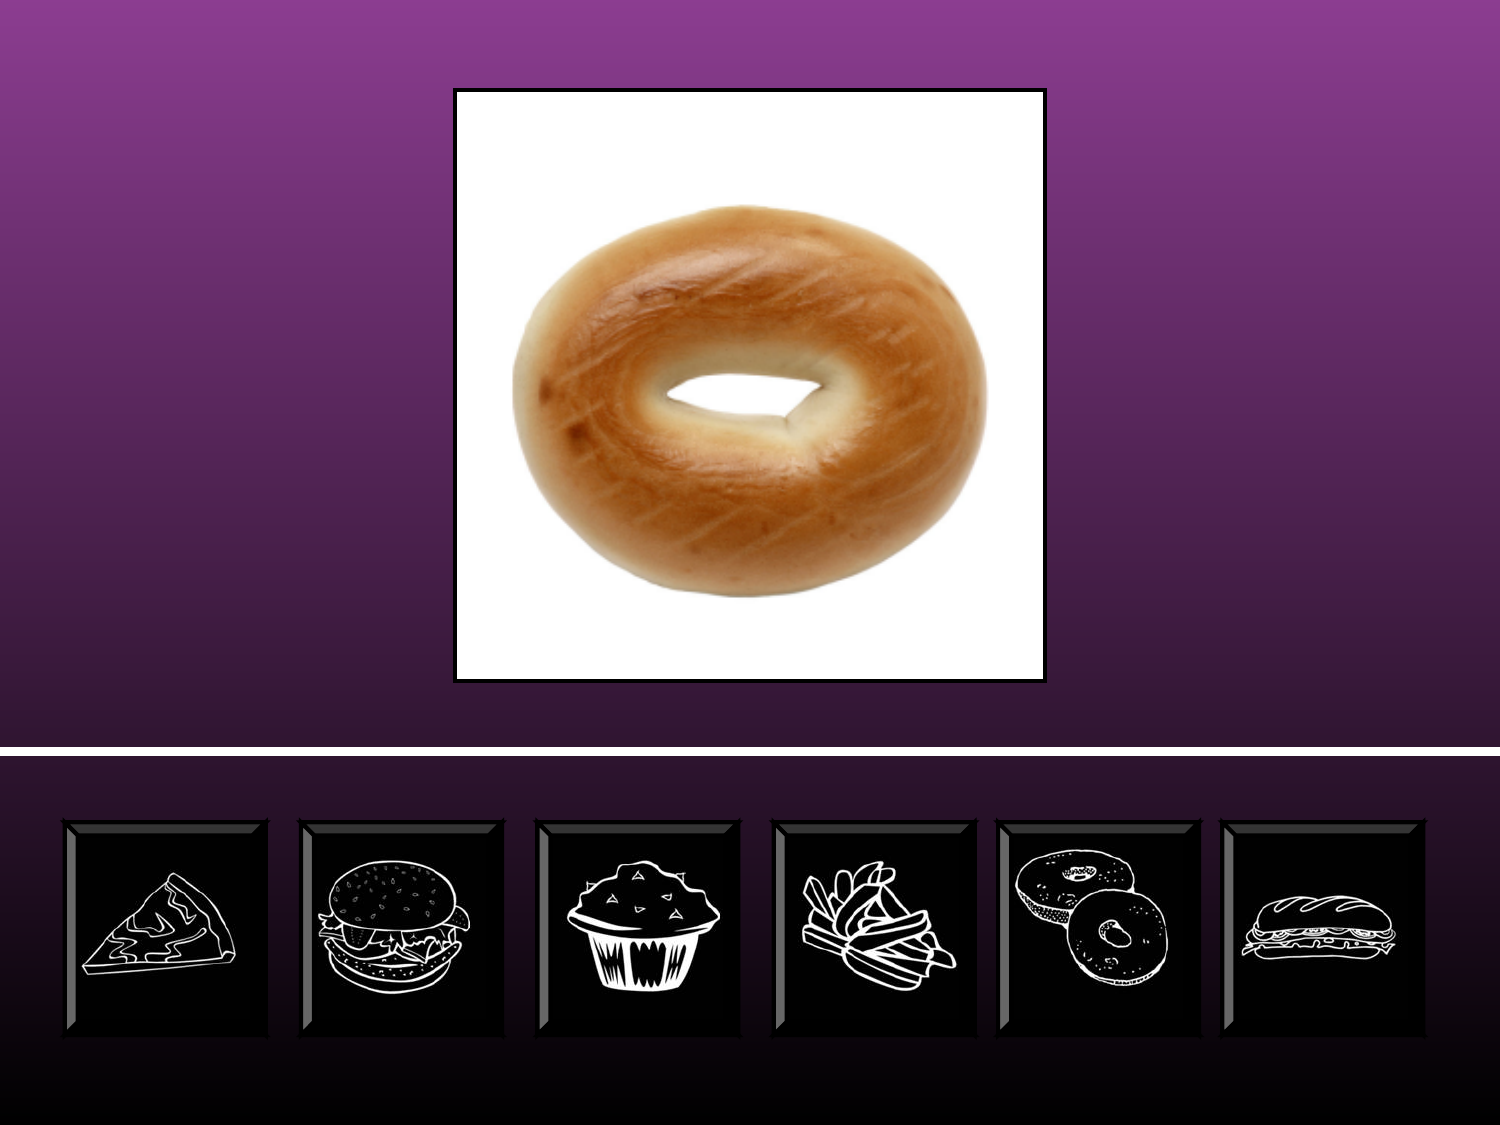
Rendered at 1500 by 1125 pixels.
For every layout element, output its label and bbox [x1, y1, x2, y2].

text_box [1224, 822, 1424, 1035]
text_box [775, 822, 975, 1035]
text_box [1000, 822, 1199, 1035]
text_box [454, 90, 1046, 681]
picture [489, 188, 1011, 615]
text_box [539, 822, 739, 1035]
text_box [66, 822, 266, 1035]
text_box [302, 822, 502, 1035]
